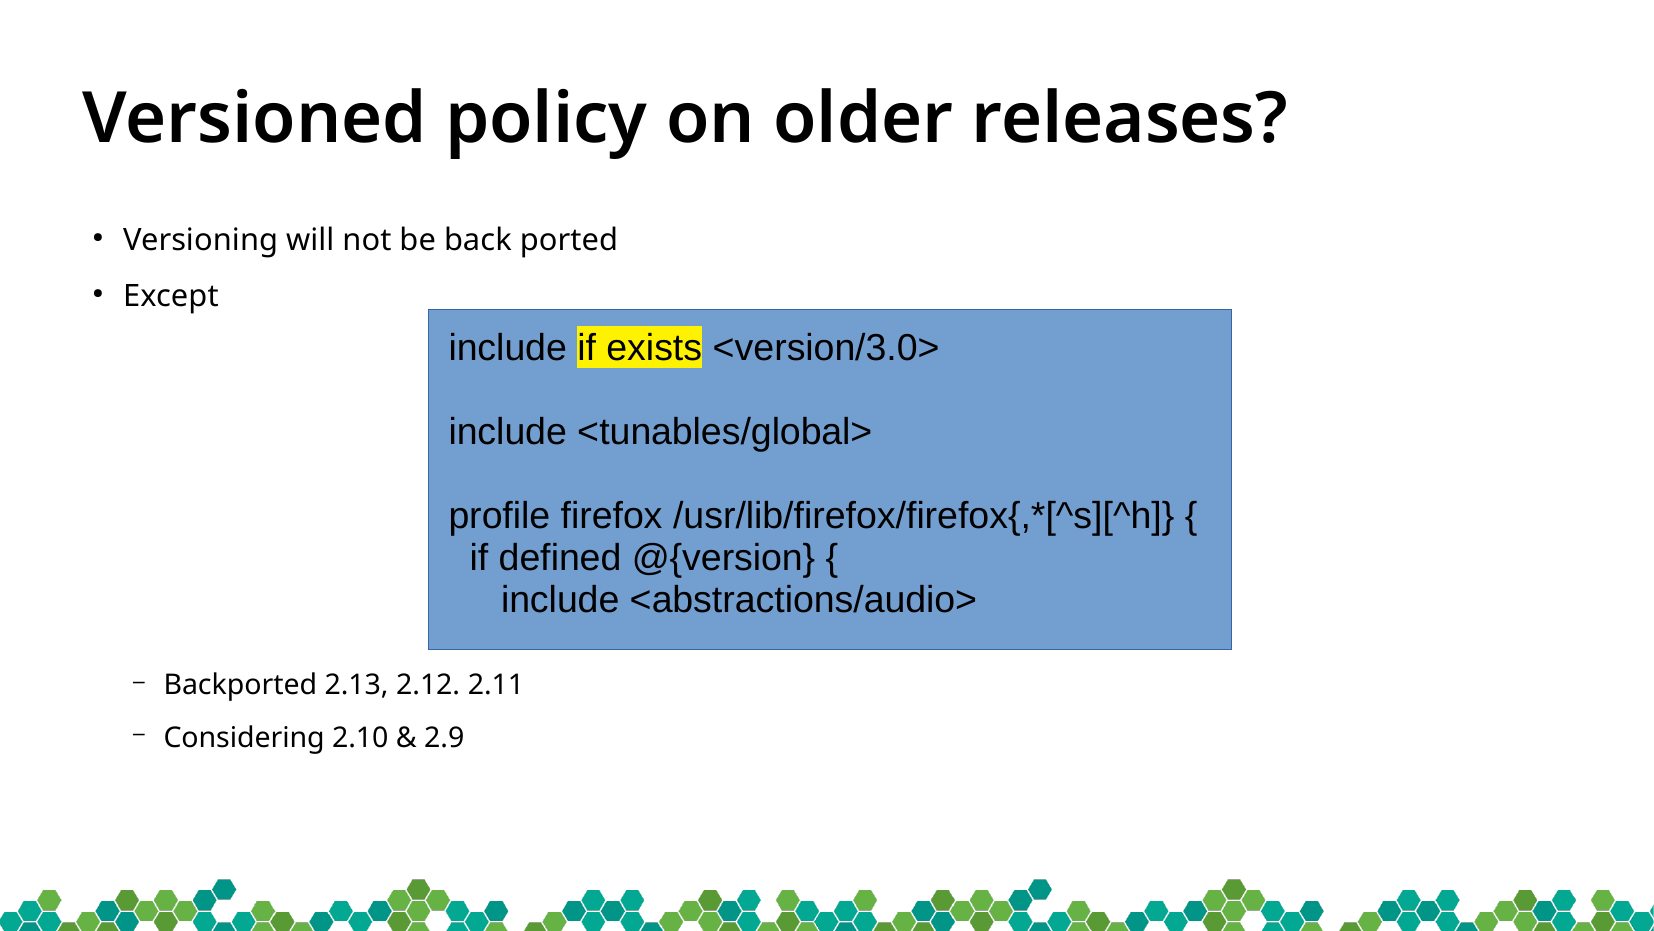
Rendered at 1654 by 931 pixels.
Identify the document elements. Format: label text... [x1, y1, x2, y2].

text_box include if exists <version/3.0> include <tunables/global> profile firefox /usr/lib/firefox/firefox{,*[^s][^h]} { if defined @{version} { include <abstractions/audio> [433, 318, 1213, 796]
title Versioned policy on older releases? [82, 37, 1571, 193]
list Versioning will not be back ported Except Backported 2.13, 2.12. 2.11 Considering 2.10 & 2.9 [82, 217, 1571, 758]
text_box [428, 309, 1232, 650]
picture [0, 871, 1654, 931]
